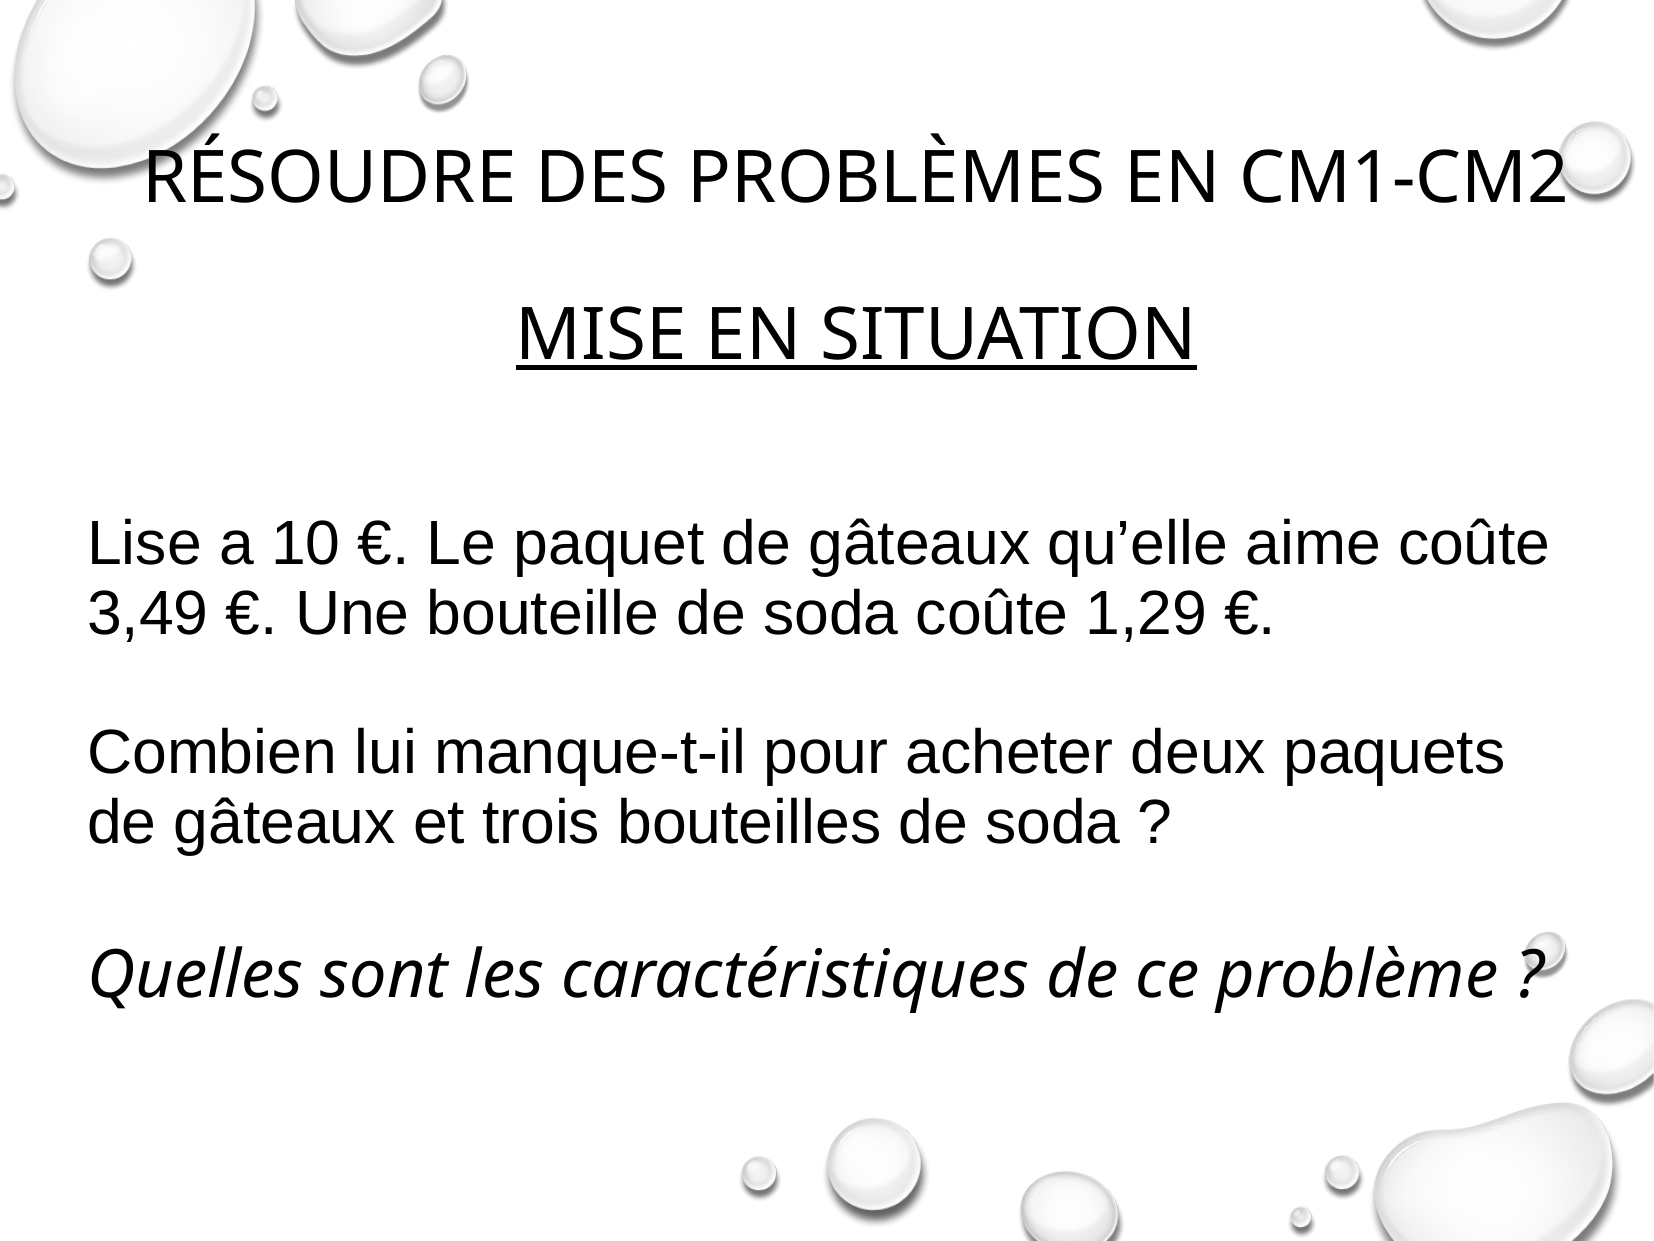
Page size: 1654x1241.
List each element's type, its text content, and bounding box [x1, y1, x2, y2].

title Résoudre des problèmes en CM1-CM2 mise en situation [112, 119, 1601, 395]
picture [0, 0, 1654, 1241]
text_box Lise a 10 €. Le paquet de gâteaux qu’elle aime coûte 3,49 €. Une bouteille de soda coûte 1,29 €. Combien lui manque-t-il pour acheter deux paquets de gâteaux et trois bouteilles de soda ? Quelles sont les caractéristiques de ce problème ? [72, 500, 1571, 1097]
